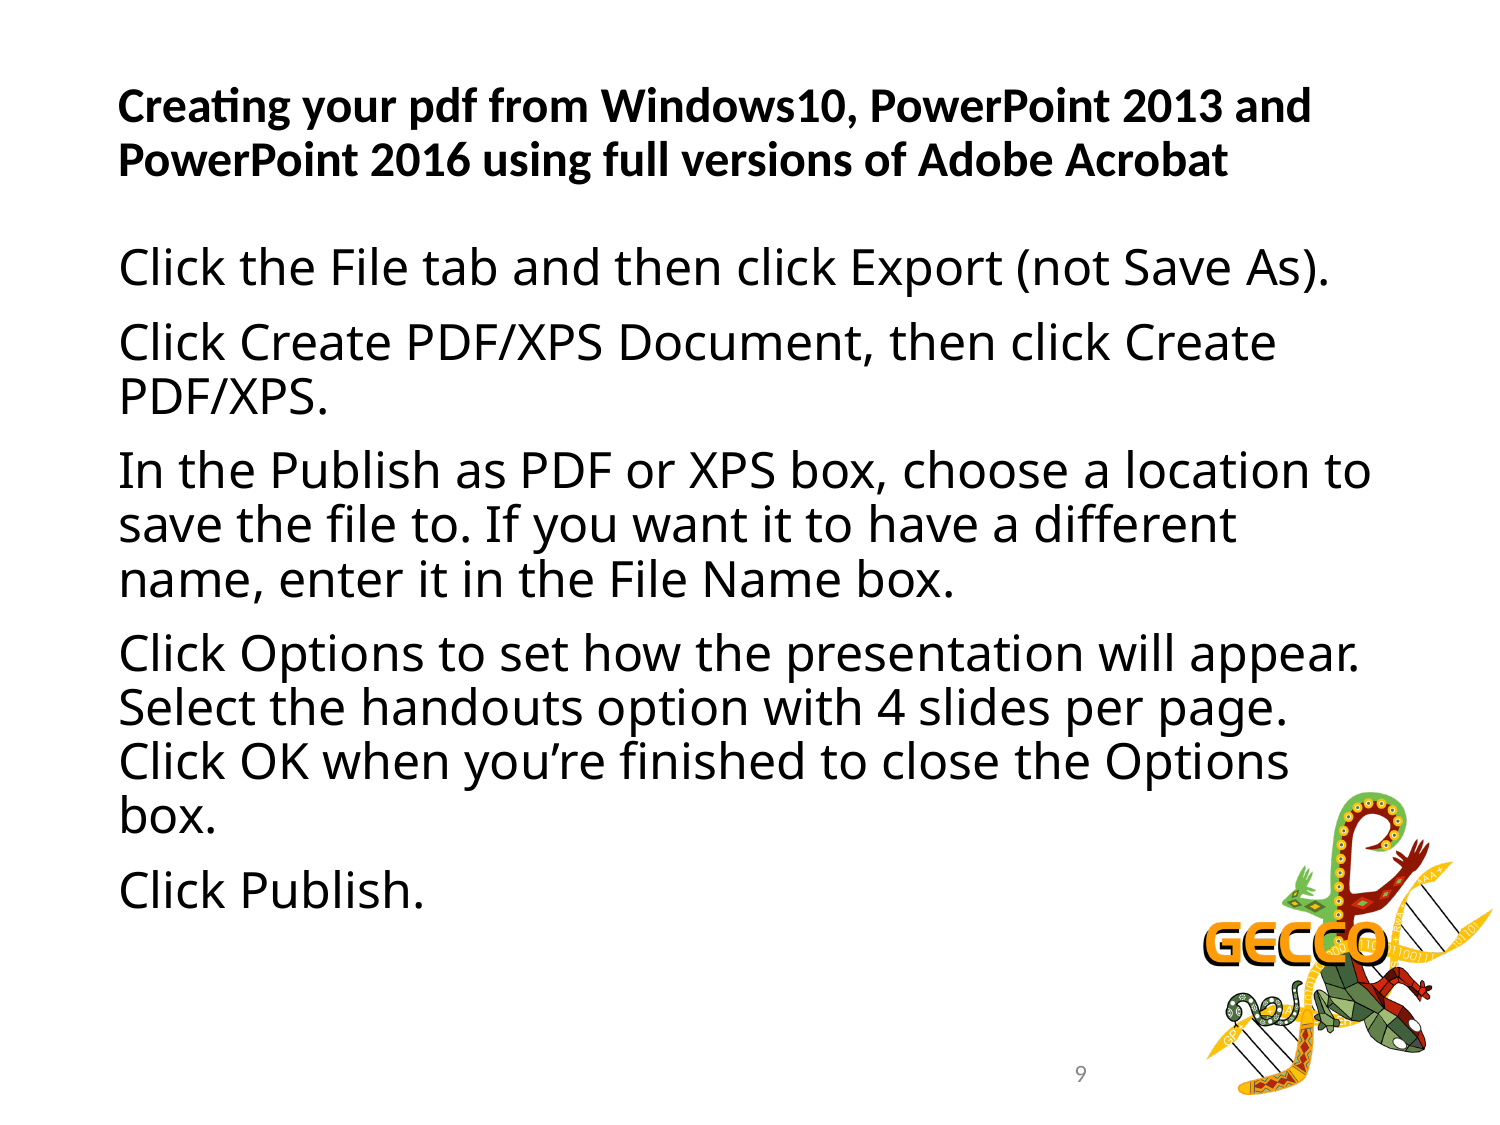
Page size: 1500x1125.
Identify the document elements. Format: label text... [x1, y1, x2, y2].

list Click the File tab and then click Export (not Save As). Click Create PDF/XPS Document, then click Create PDF/XPS. In the Publish as PDF or XPS box, choose a location to save the file to. If you want it to have a different name, enter it in the File Name box. Click Options to set how the presentation will appear. Select the handouts option with 4 slides per page. Click OK when you’re finished to close the Options box. Click Publish. [103, 234, 1397, 1014]
picture [1195, 782, 1500, 1103]
title Creating your pdf from Windows10, PowerPoint 2013 and PowerPoint 2016 using full versions of Adobe Acrobat [103, 59, 1397, 207]
text_box <number> [1059, 1042, 1397, 1103]
